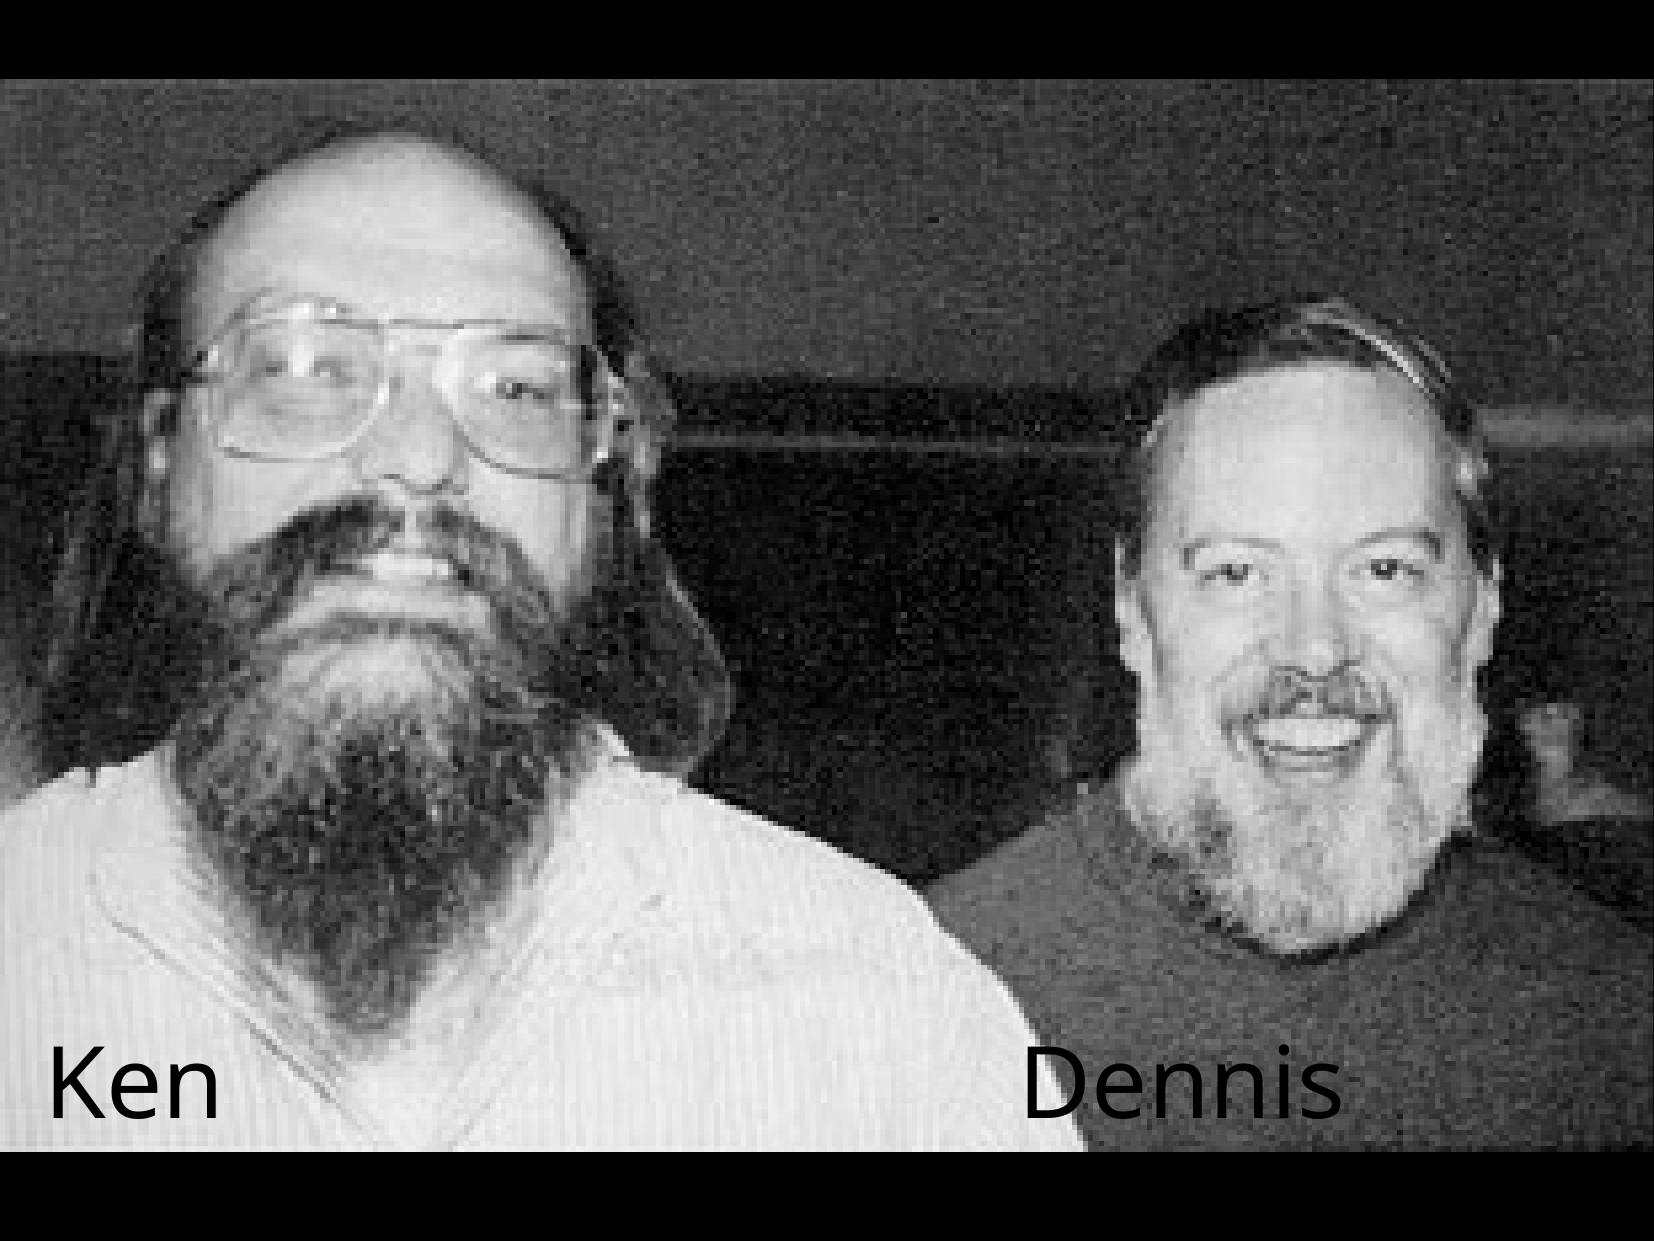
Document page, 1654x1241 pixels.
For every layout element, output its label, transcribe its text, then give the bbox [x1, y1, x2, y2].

text_box Ken Thompson [29, 1003, 768, 1139]
text_box Dennis Ritchie [1003, 1003, 1654, 1139]
picture [0, 79, 1654, 1152]
